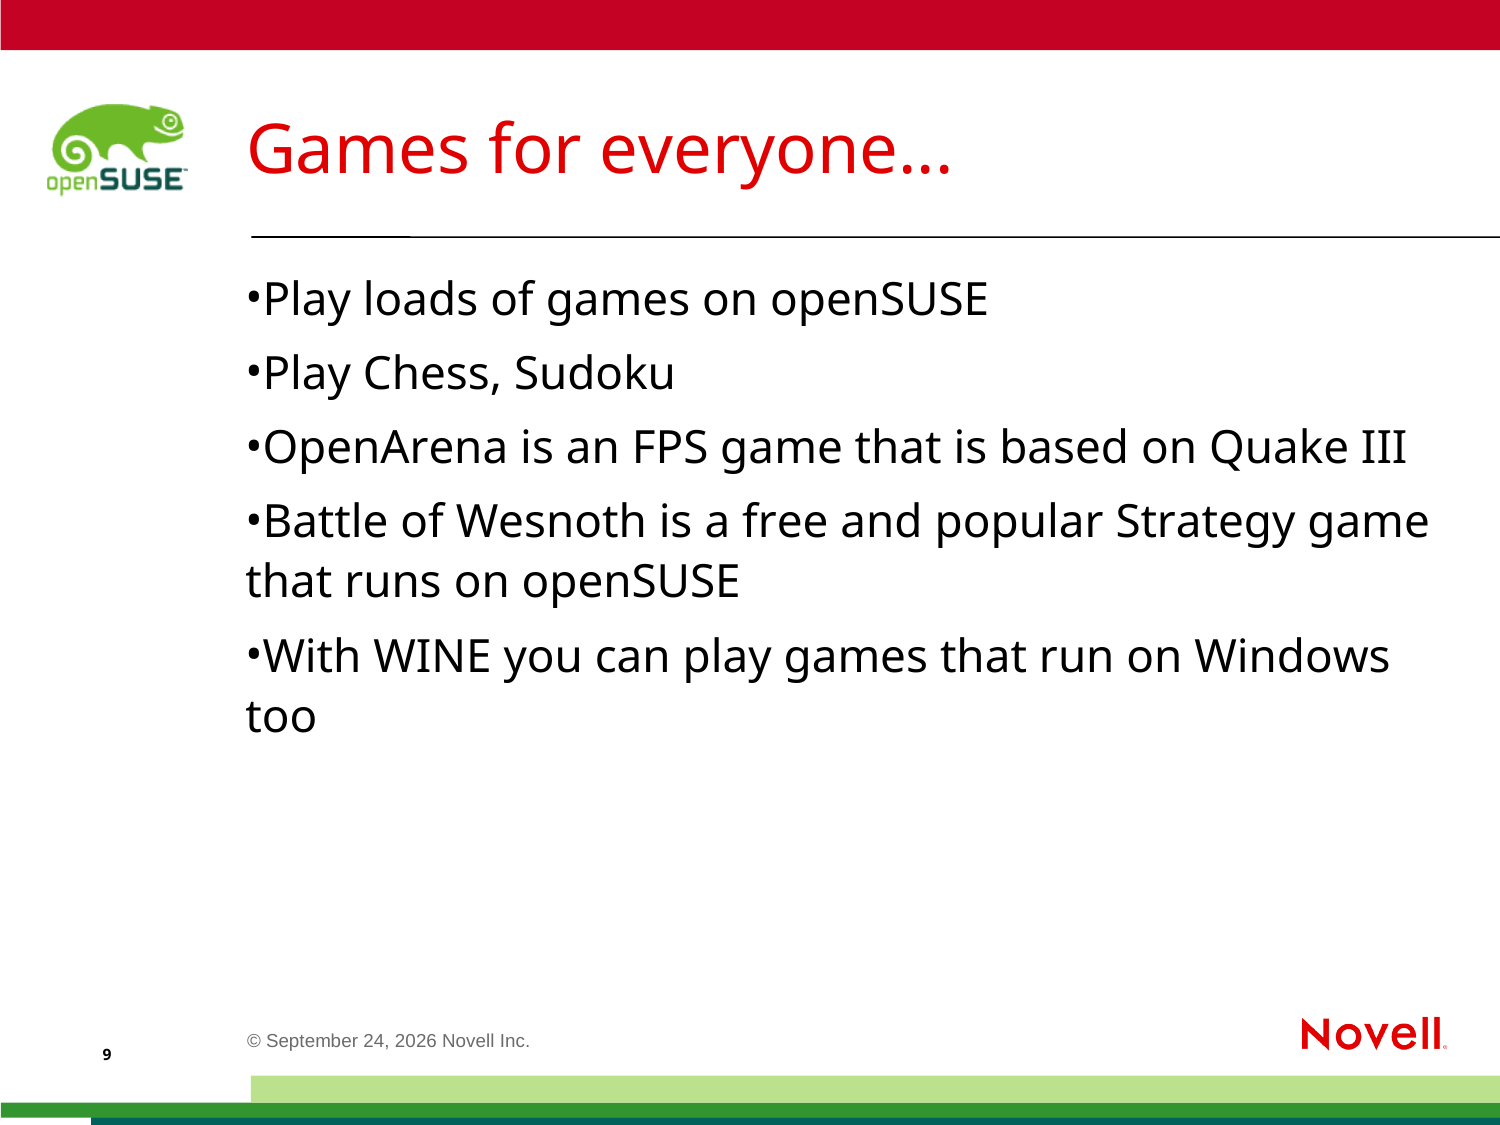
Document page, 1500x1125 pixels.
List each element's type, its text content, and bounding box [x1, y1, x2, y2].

list Play loads of games on openSUSE Play Chess, Sudoku OpenArena is an FPS game that is based on Quake III Battle of Wesnoth is a free and popular Strategy game that runs on openSUSE With WINE you can play games that run on Windows too [245, 267, 1458, 1010]
title Games for everyone... [246, 68, 1409, 231]
picture [47, 104, 188, 197]
picture [1295, 1011, 1453, 1056]
